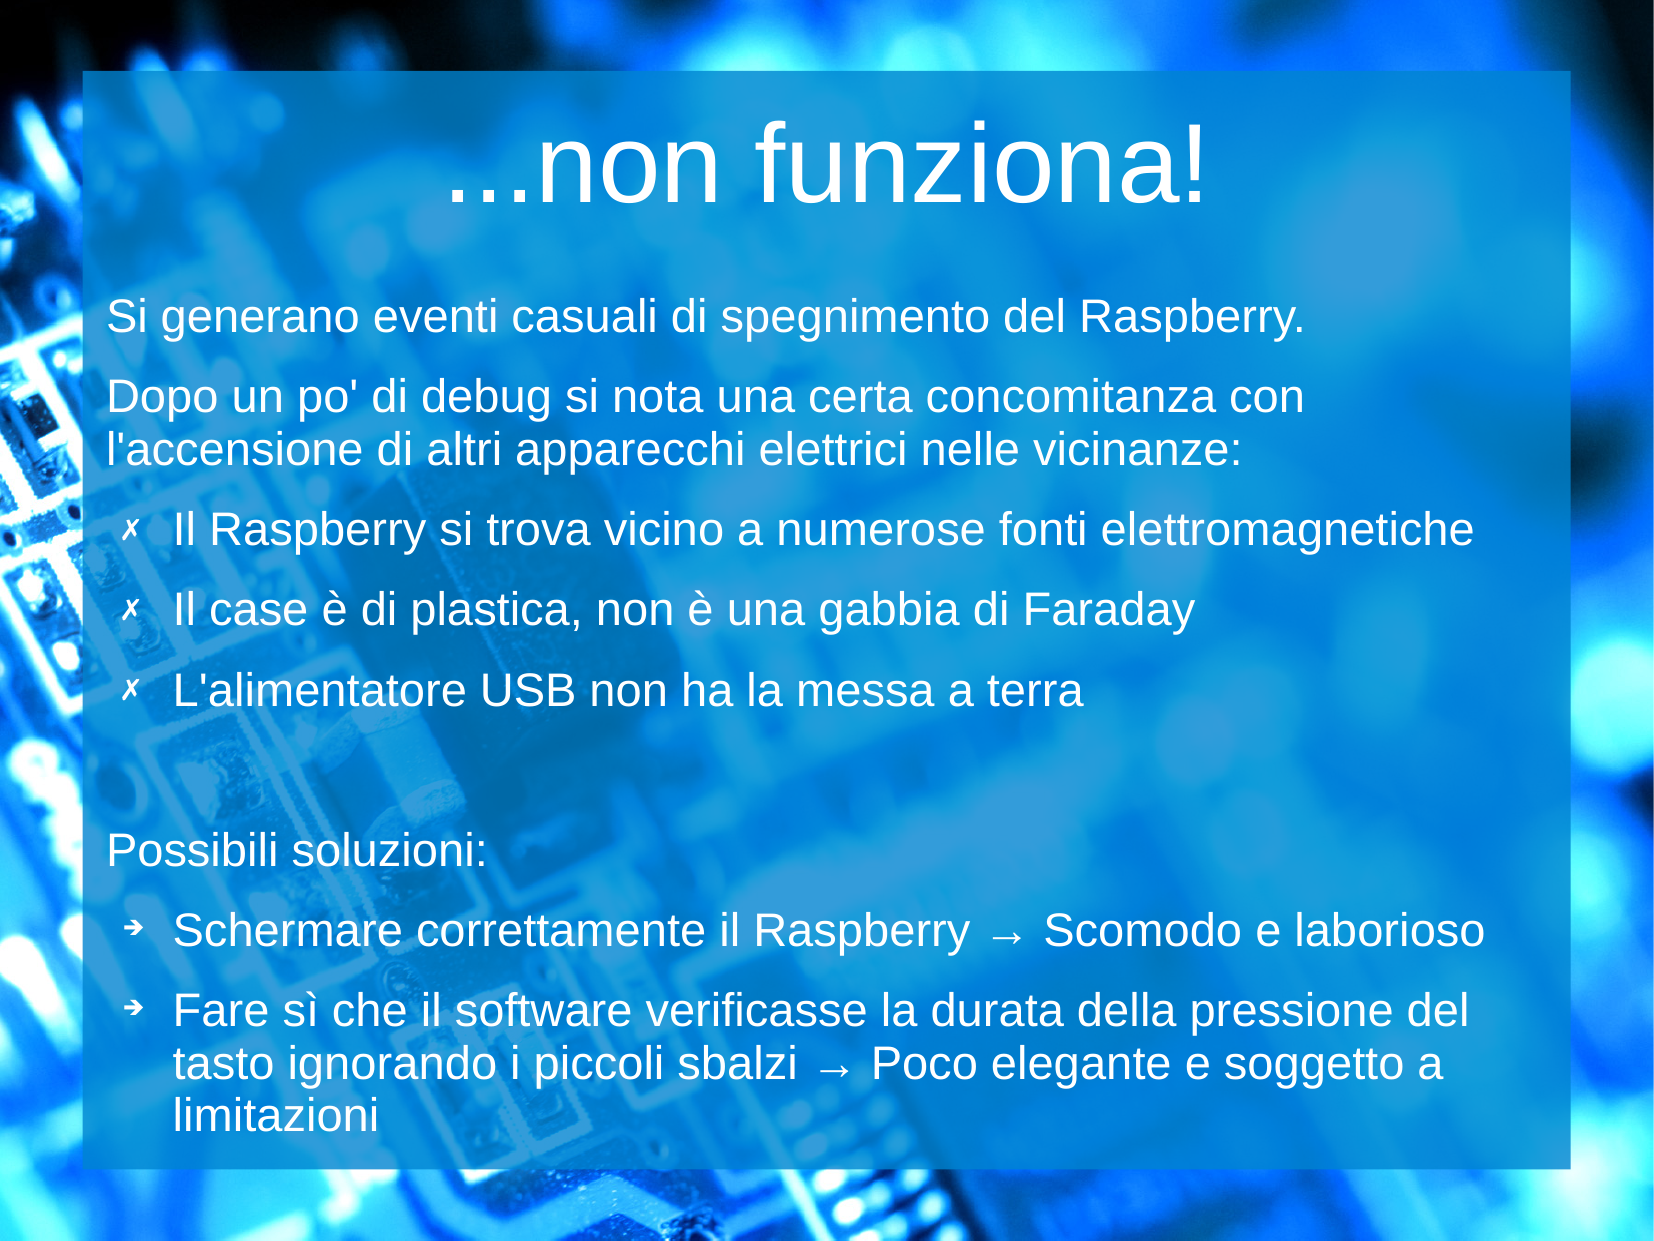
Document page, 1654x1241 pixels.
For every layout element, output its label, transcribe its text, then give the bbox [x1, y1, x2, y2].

list Si generano eventi casuali di spegnimento del Raspberry. Dopo un po' di debug si nota una certa concomitanza con l'accensione di altri apparecchi elettrici nelle vicinanze: Il Raspberry si trova vicino a numerose fonti elettromagnetiche Il case è di plastica, non è una gabbia di Faraday L'alimentatore USB non ha la messa a terra Possibili soluzioni: Schermare correttamente il Raspberry → Scomodo e laborioso Fare sì che il software verificasse la durata della pressione del tasto ignorando i piccoli sbalzi → Poco elegante e soggetto a limitazioni [106, 290, 1547, 1146]
title ...non funziona! [82, 70, 1571, 257]
picture [0, 0, 1654, 1241]
text_box [82, 257, 1571, 1170]
